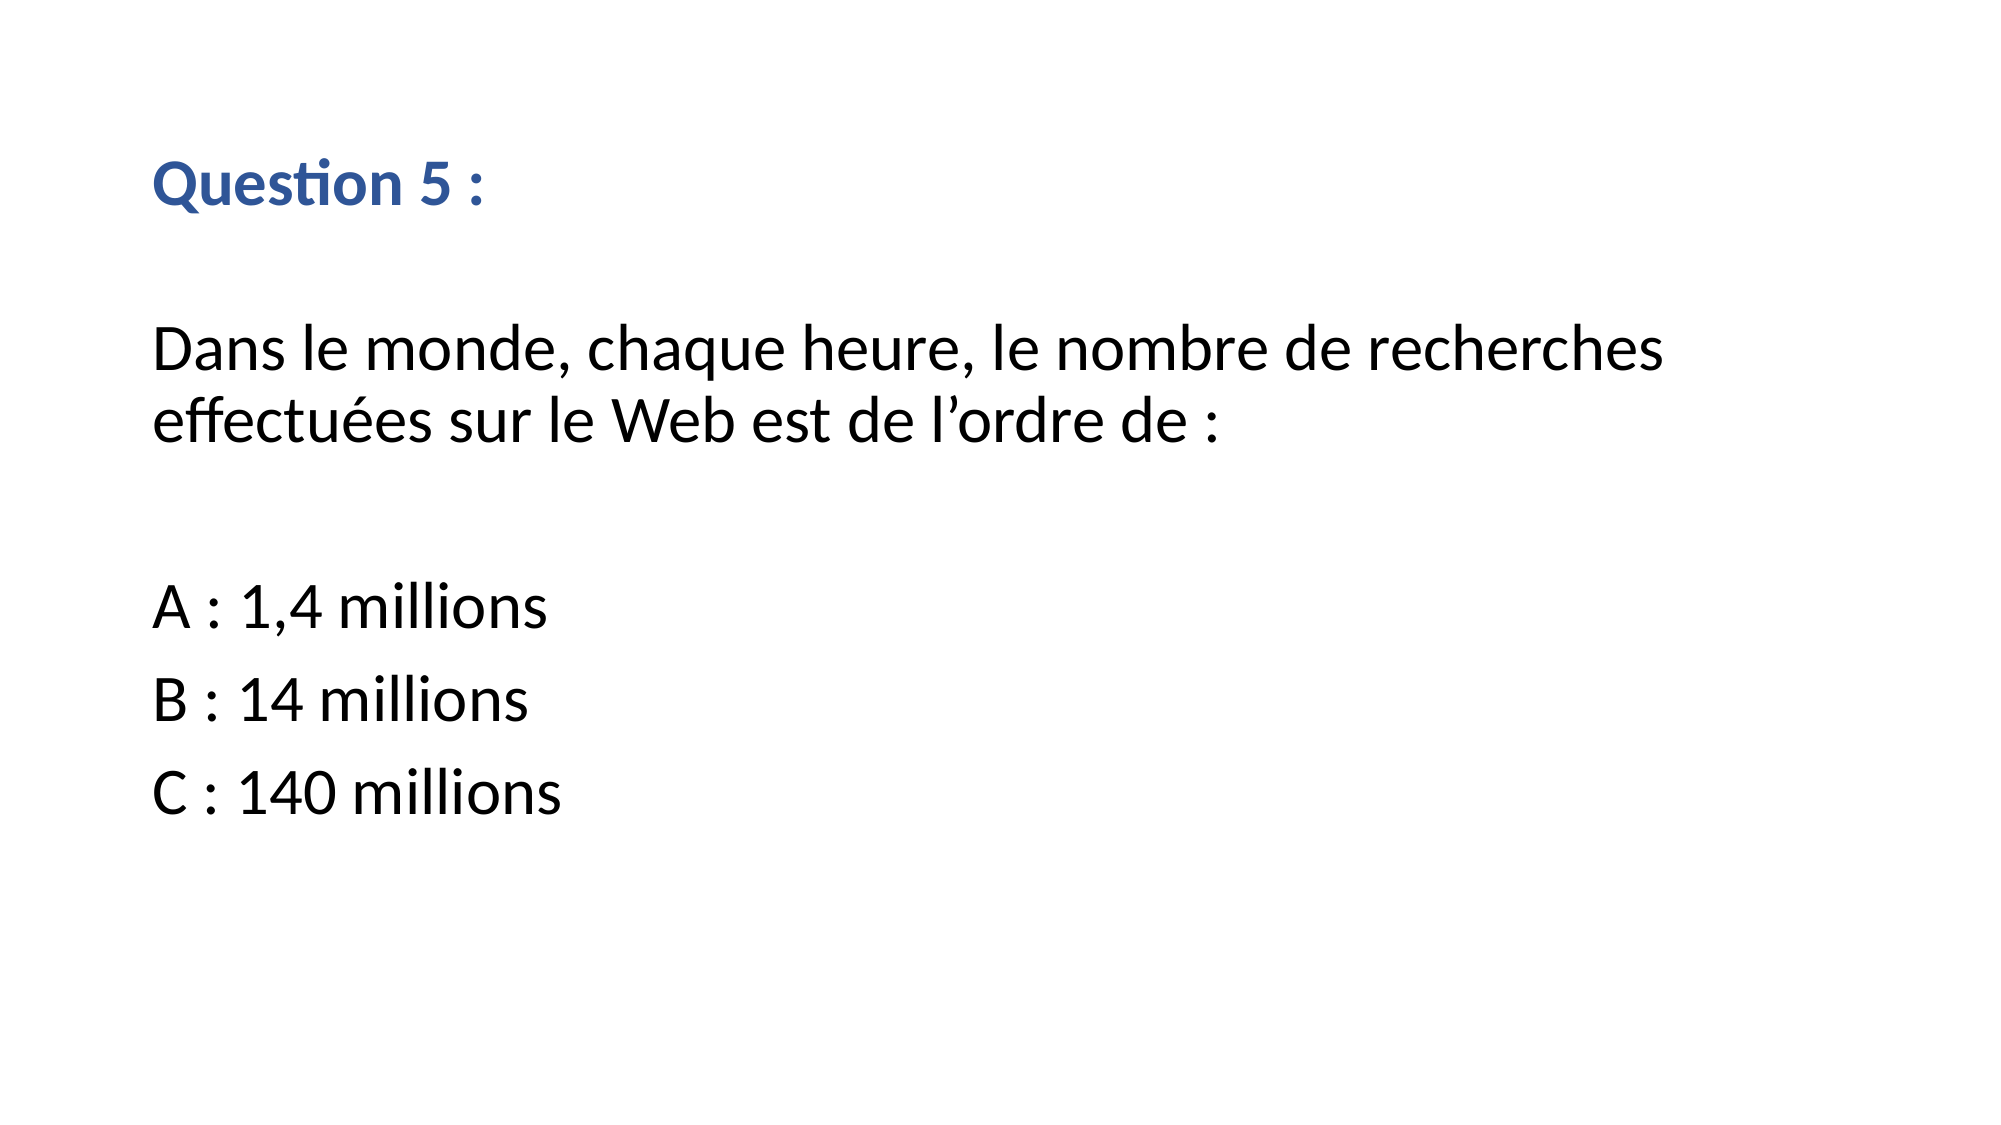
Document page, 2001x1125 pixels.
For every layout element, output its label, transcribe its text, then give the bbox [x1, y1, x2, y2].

list Question 5 : Dans le monde, chaque heure, le nombre de recherches effectuées sur le Web est de l’ordre de : A : 1,4 millions B : 14 millions C : 140 millions [137, 140, 1863, 1066]
